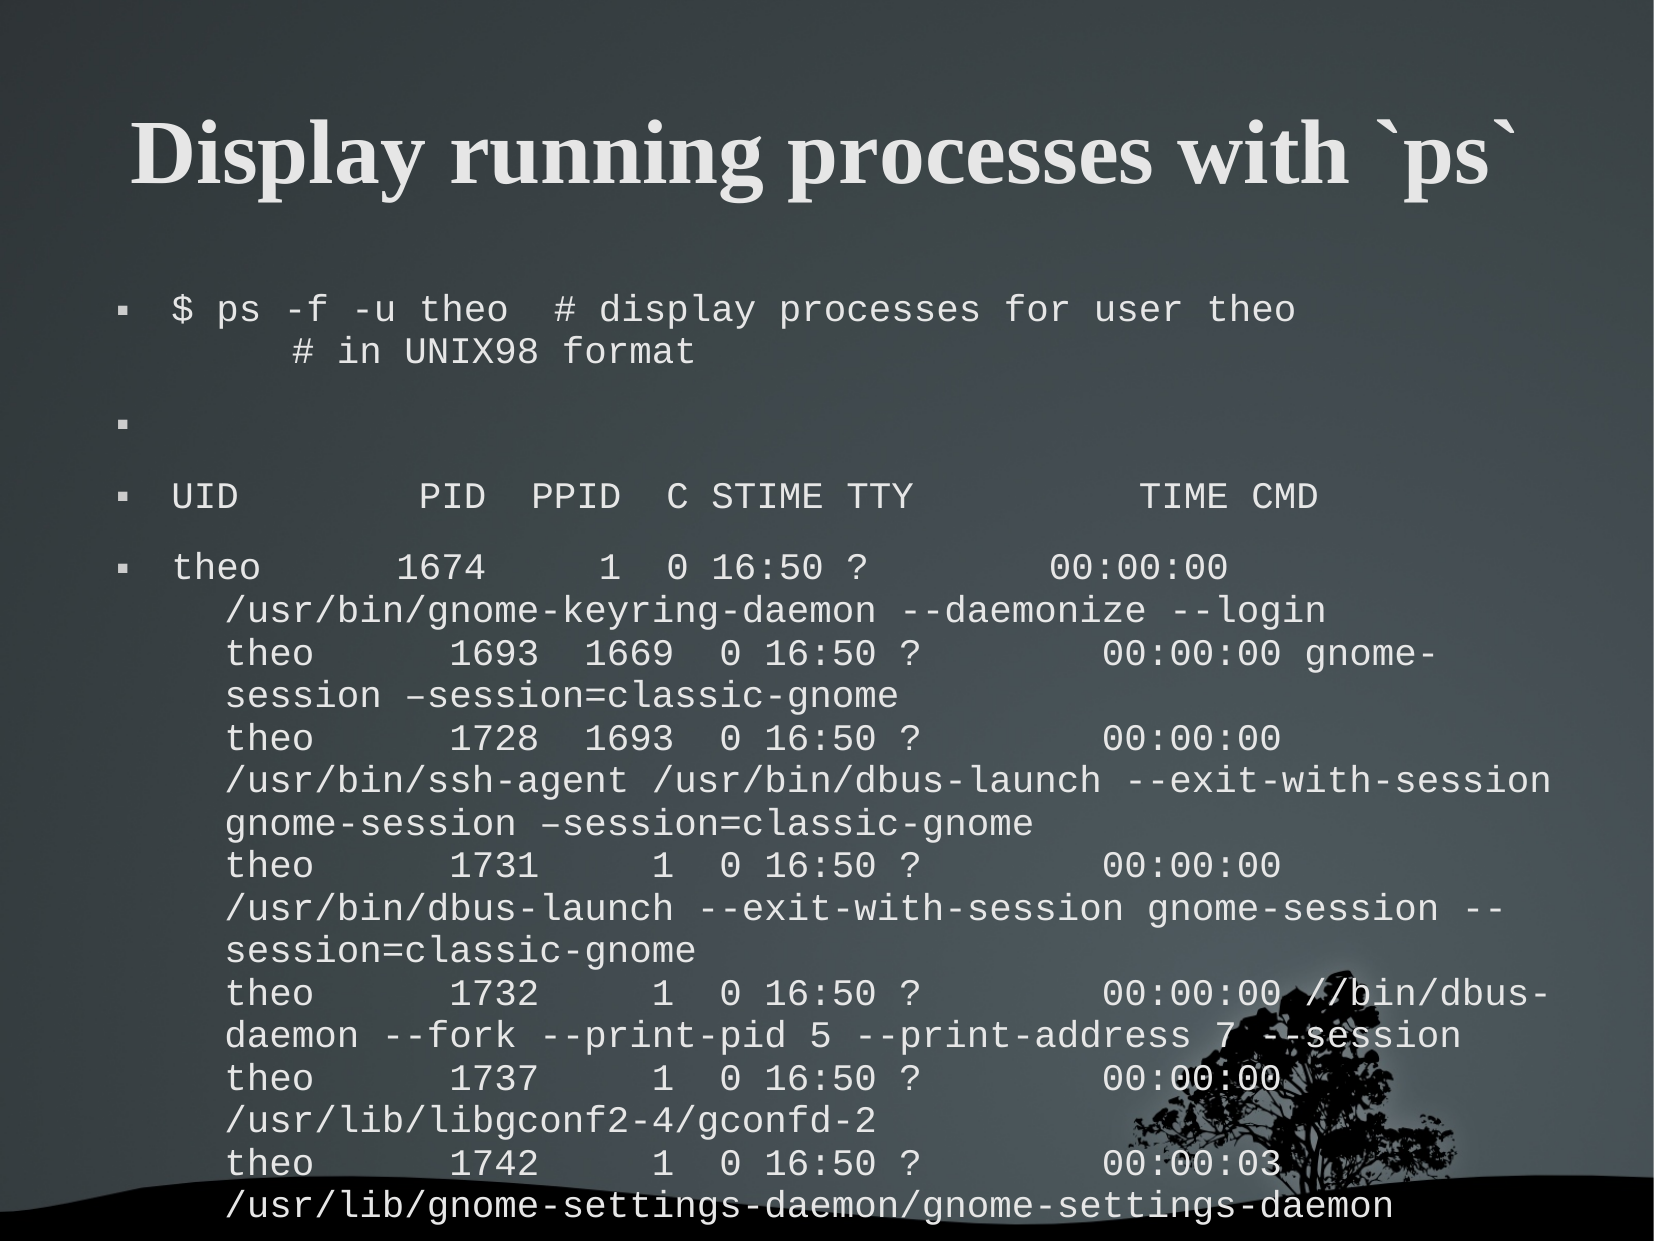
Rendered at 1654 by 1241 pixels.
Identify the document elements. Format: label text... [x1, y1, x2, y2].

title Display running processes with `ps` [82, 49, 1571, 257]
picture [0, 0, 1654, 1241]
list $ ps -f -u theo # display processes for user theo # in UNIX98 format UID PID PPID C STIME TTY TIME CMD theo 1674 1 0 16:50 ? 00:00:00 /usr/bin/gnome-keyring-daemon --daemonize --login theo 1693 1669 0 16:50 ? 00:00:00 gnome-session –session=classic-gnome theo 1728 1693 0 16:50 ? 00:00:00 /usr/bin/ssh-agent /usr/bin/dbus-launch --exit-with-session gnome-session –session=classic-gnome theo 1731 1 0 16:50 ? 00:00:00 /usr/bin/dbus-launch --exit-with-session gnome-session --session=classic-gnome theo 1732 1 0 16:50 ? 00:00:00 //bin/dbus-daemon --fork --print-pid 5 --print-address 7 --session theo 1737 1 0 16:50 ? 00:00:00 /usr/lib/libgconf2-4/gconfd-2 theo 1742 1 0 16:50 ? 00:00:03 /usr/lib/gnome-settings-daemon/gnome-settings-daemon [82, 290, 1571, 1109]
